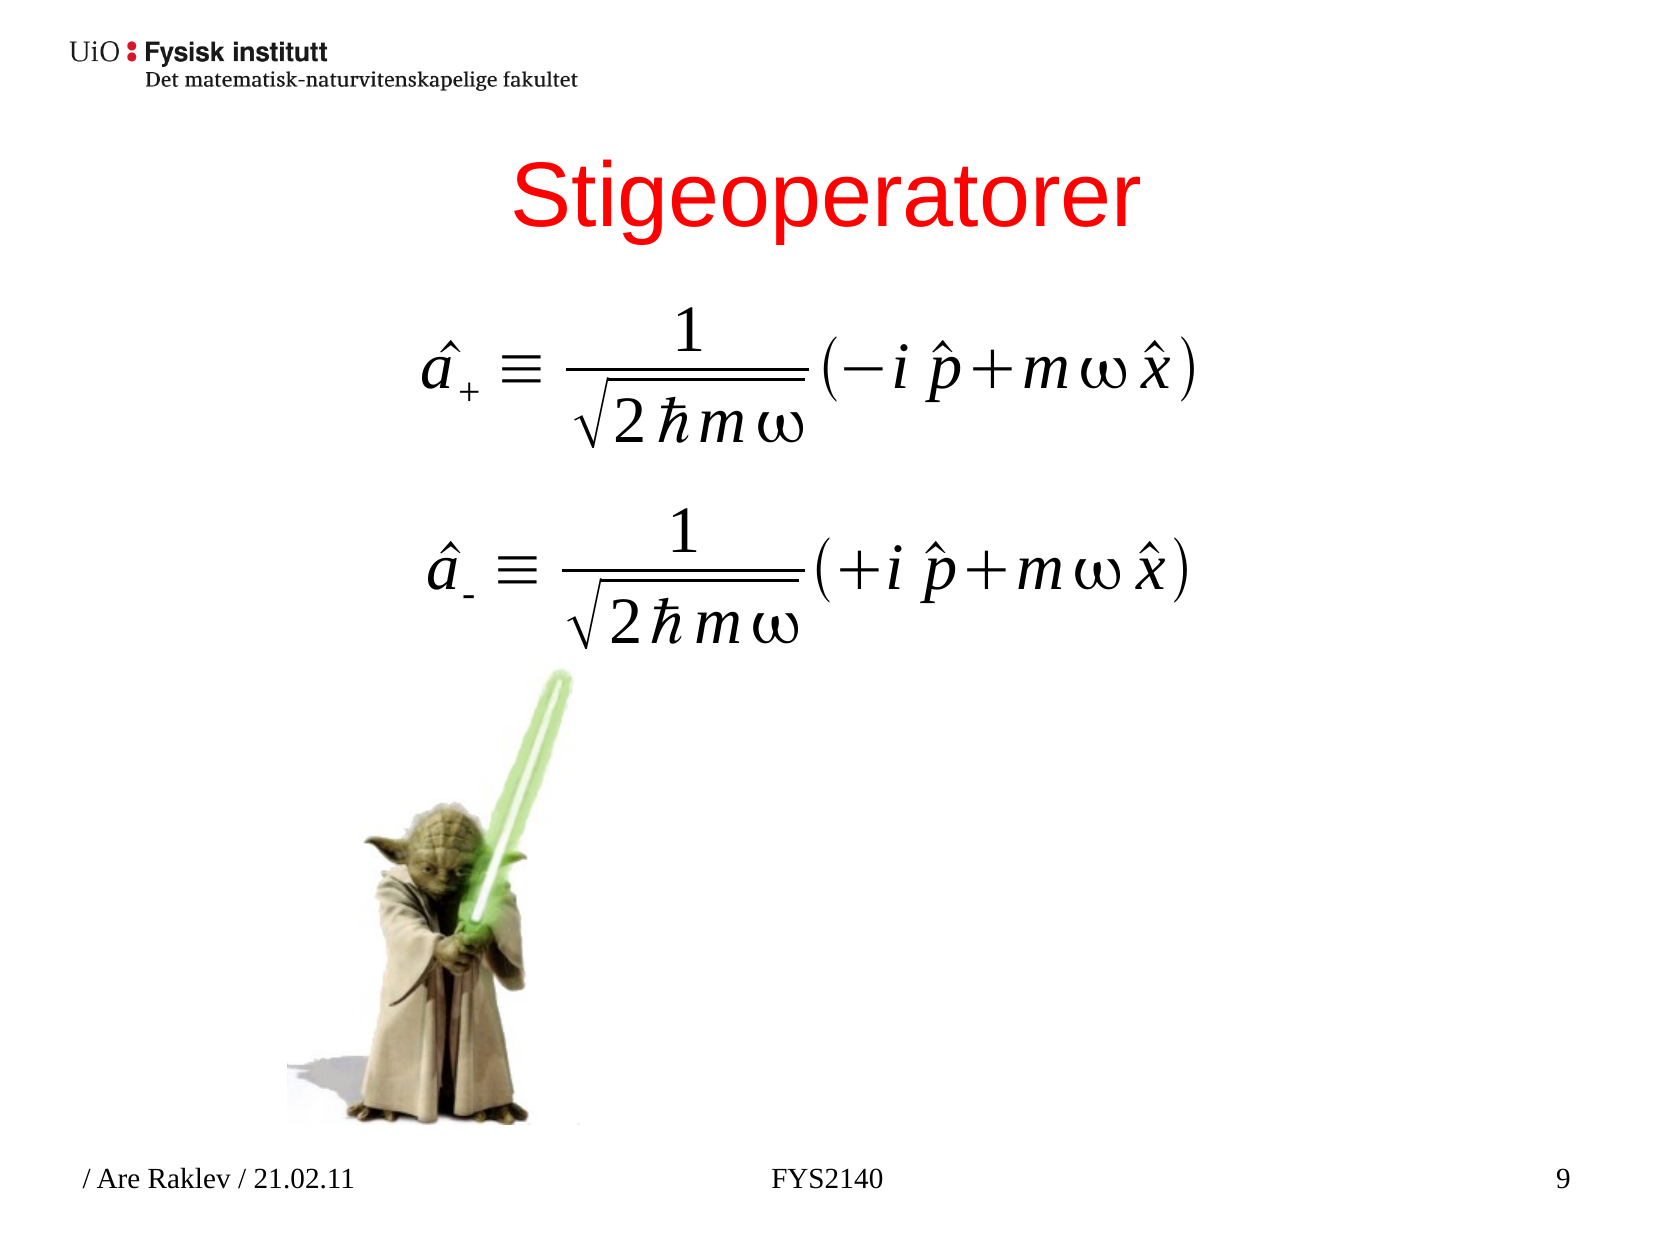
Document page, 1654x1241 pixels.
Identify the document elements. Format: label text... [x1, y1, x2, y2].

chart [412, 291, 1204, 463]
picture [68, 37, 581, 93]
picture [287, 655, 670, 1126]
chart [418, 492, 1199, 664]
title Stigeoperatorer [82, 90, 1571, 298]
